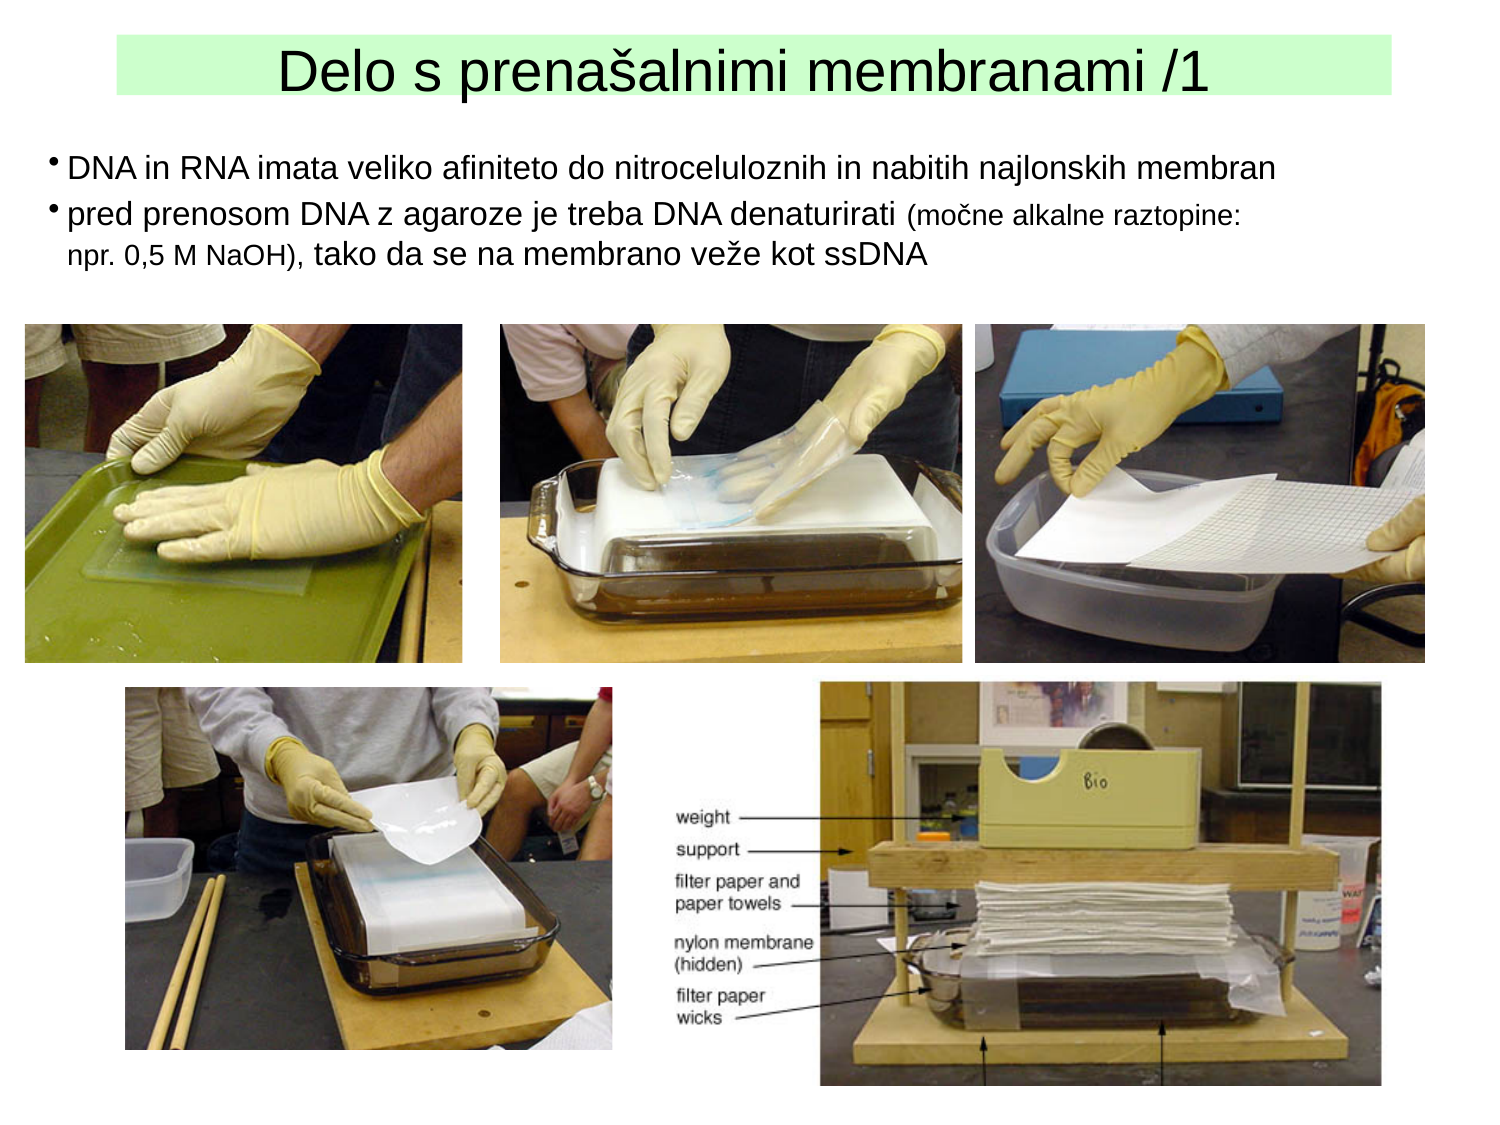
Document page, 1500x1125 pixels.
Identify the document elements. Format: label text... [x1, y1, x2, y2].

picture [500, 324, 963, 663]
list DNA in RNA imata veliko afiniteto do nitroceluloznih in nabitih najlonskih membran pred prenosom DNA z agaroze je treba DNA denaturirati (močne alkalne raztopine: npr. 0,5 M NaOH), tako da se na membrano veže kot ssDNA [33, 138, 1459, 970]
picture [650, 675, 1388, 1086]
title Delo s prenašalnimi membranami /1 [116, 34, 1392, 96]
picture [125, 687, 613, 1050]
picture [975, 324, 1425, 663]
picture [24, 324, 463, 663]
